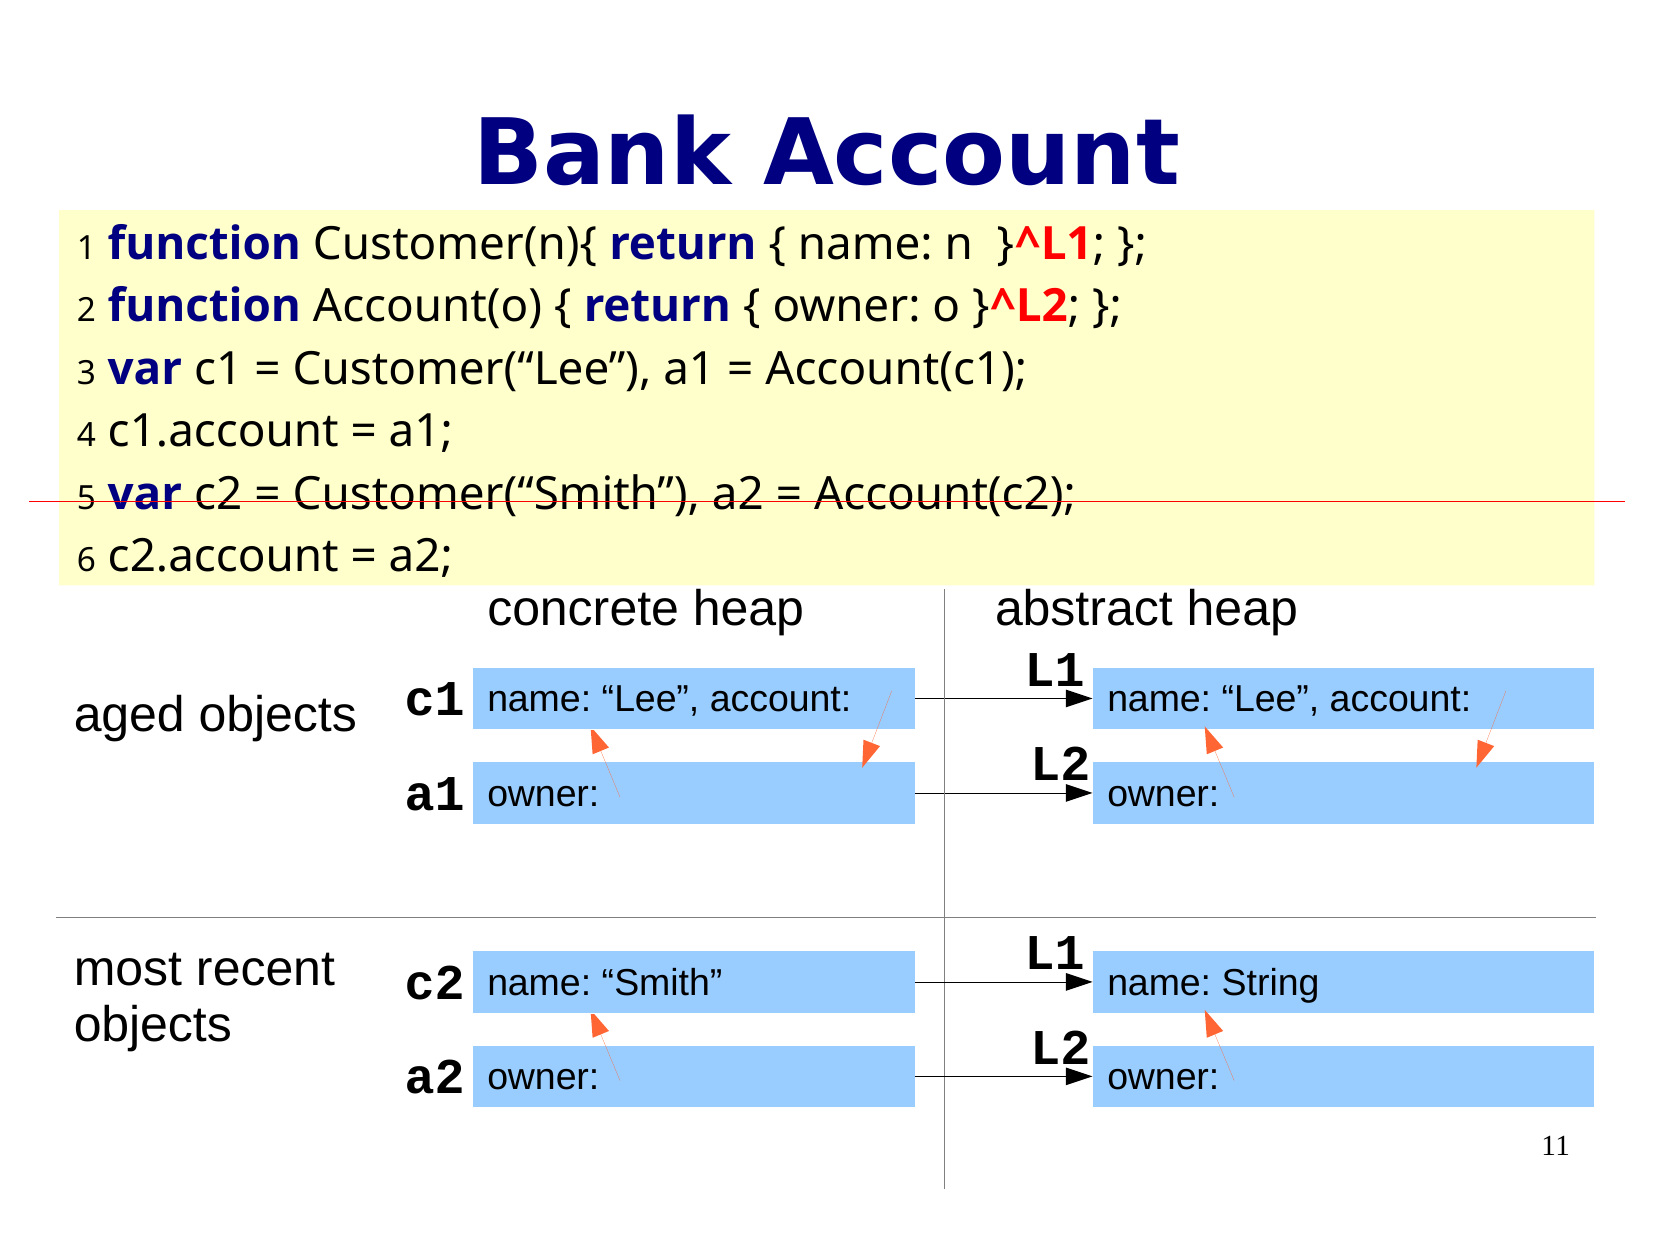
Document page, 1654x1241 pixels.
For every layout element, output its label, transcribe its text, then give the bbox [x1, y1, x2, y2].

title Bank Account [82, 49, 1571, 210]
text_box concrete heap [472, 573, 845, 644]
text_box a2 [389, 1044, 508, 1117]
text_box aged objects [59, 679, 414, 750]
text_box most recent objects [59, 933, 414, 1060]
text_box owner: [508, 761, 916, 825]
text_box name: “Lee”, account: [508, 667, 916, 730]
text_box name: “Smith” [508, 950, 916, 1014]
text_box abstract heap [980, 572, 1388, 644]
text_box owner: [1092, 1045, 1595, 1108]
text_box owner: [1092, 761, 1595, 825]
text_box name: String [1092, 950, 1595, 1014]
text_box L2 [1015, 1015, 1117, 1087]
text_box c2 [389, 950, 508, 1022]
list 1 function Customer(n){ return { name: n }^L1; }; 2 function Account(o) { return { owner: o }^L2; }; 3 var c1 = Customer(“Lee”), a1 = Account(c1); 4 c1.account = a1; 5 var c2 = Customer(“Smith”), a2 = Account(c2); 6 c2.account = a2; [59, 502, 1595, 559]
text_box L1 [1009, 644, 1111, 709]
text_box a1 [389, 761, 508, 833]
text_box L2 [1015, 731, 1117, 804]
text_box L1 [1009, 920, 1111, 993]
text_box c1 [389, 666, 508, 739]
text_box owner: [508, 1045, 916, 1108]
text_box name: “Lee”, account: [1092, 667, 1595, 730]
list 1 function Customer(n){ return { name: n }^L1; }; 2 function Account(o) { return { owner: o }^L2; }; 3 var c1 = Customer(“Lee”), a1 = Account(c1); 4 c1.account = a1; 5 var c2 = Customer(“Smith”), a2 = Account(c2); 6 c2.account = a2; [59, 210, 1595, 501]
